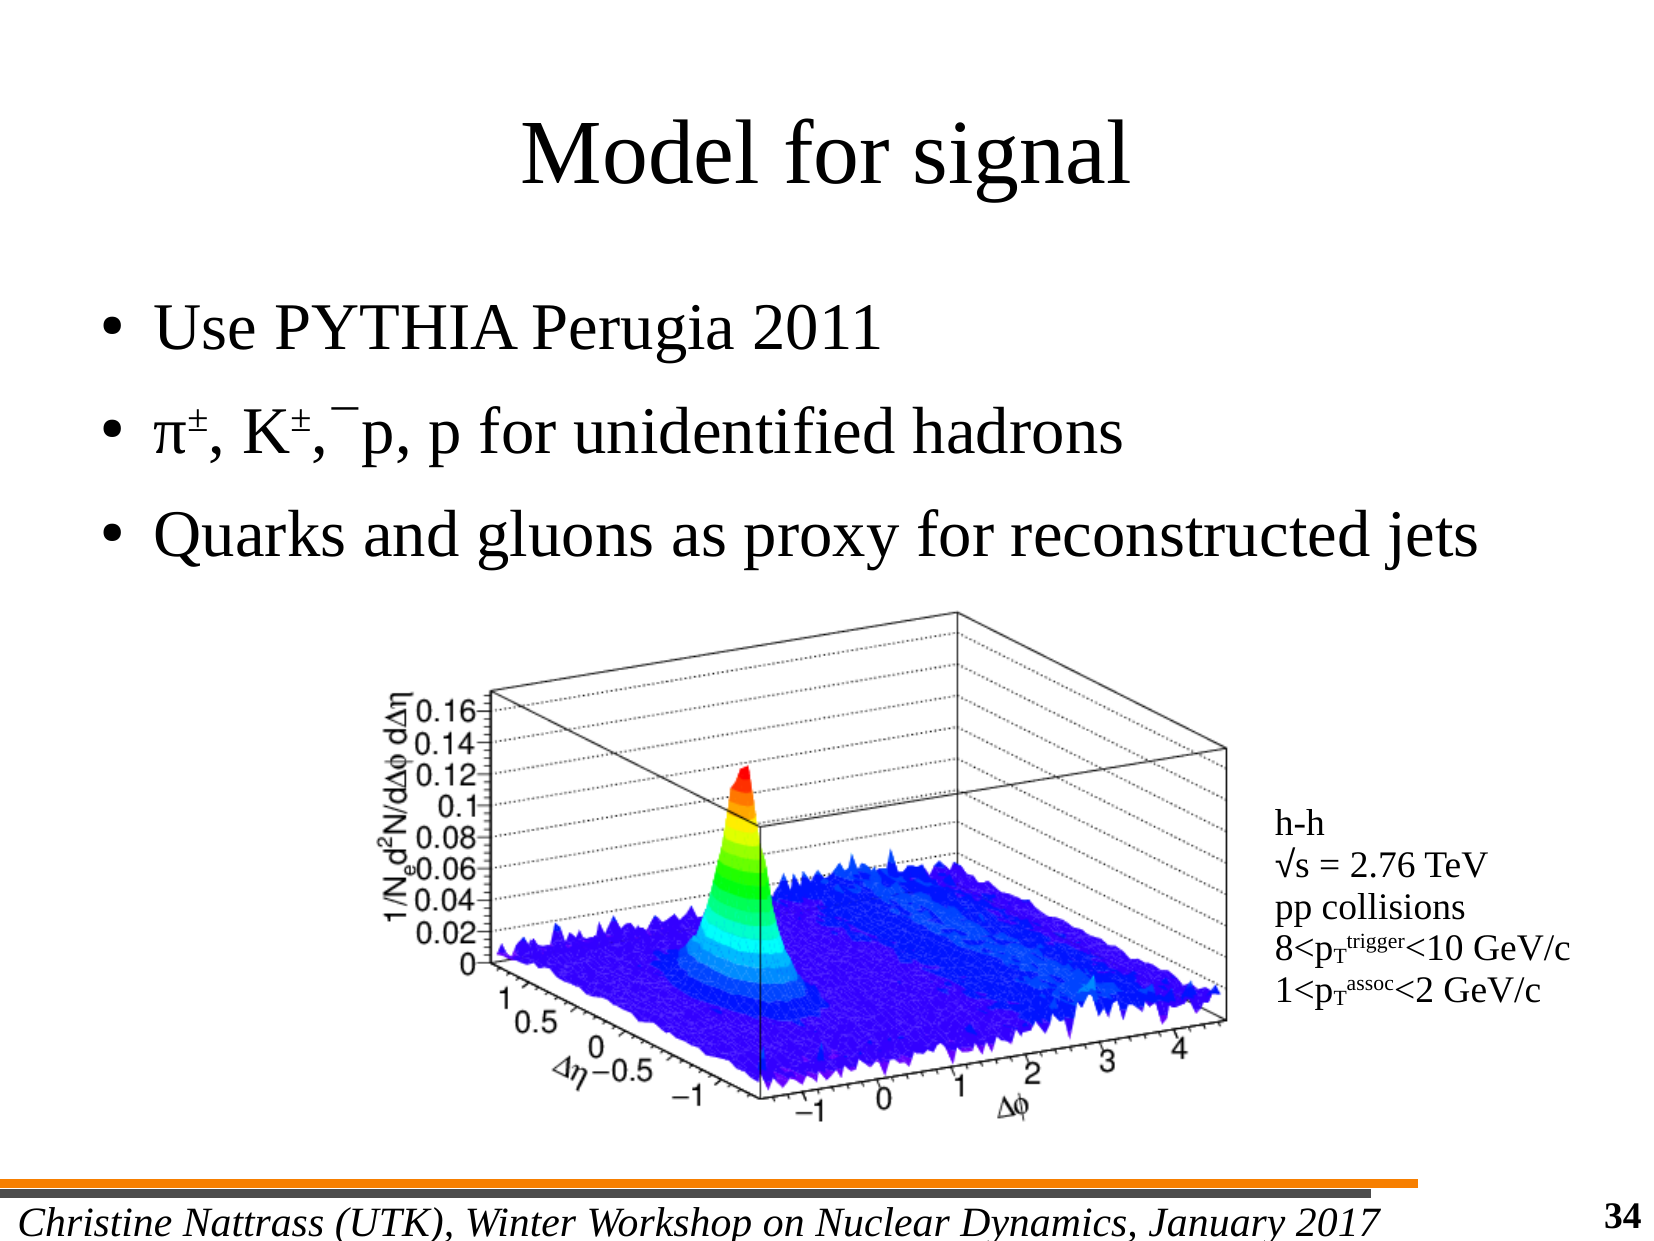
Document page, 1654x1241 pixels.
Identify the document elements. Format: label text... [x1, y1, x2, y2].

text_box h-h √s = 2.76 TeV pp collisions 8<pTtrigger<10 GeV/c 1<pTassoc<2 GeV/c [1260, 795, 1621, 1089]
title Model for signal [82, 49, 1571, 257]
picture [0, 570, 1276, 1241]
list Use PYTHIA Perugia 2011 π±, K±,`p, p for unidentified hadrons Quarks and gluons as proxy for reconstructed jets [82, 290, 1571, 1010]
